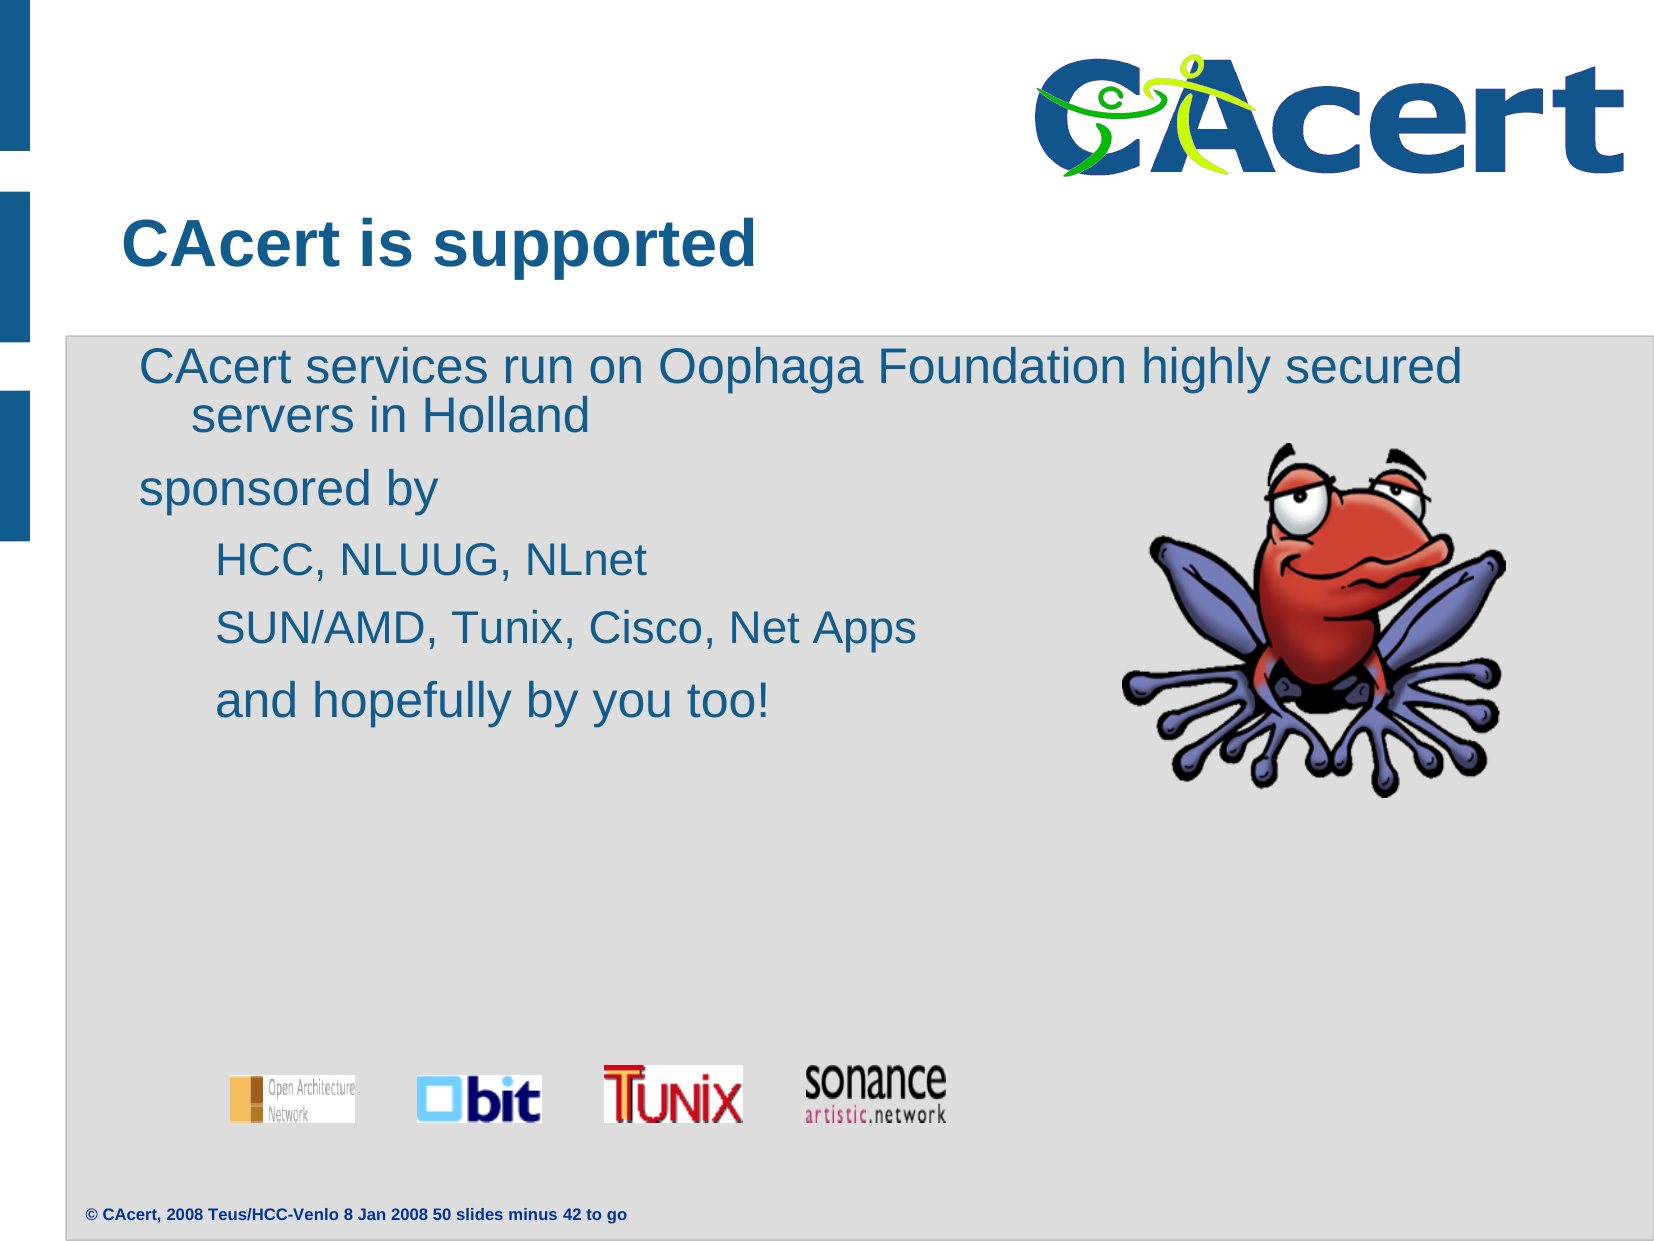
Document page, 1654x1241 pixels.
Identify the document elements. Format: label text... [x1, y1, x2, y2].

picture [806, 1065, 946, 1123]
picture [230, 1075, 355, 1123]
list CAcert services run on Oophaga Foundation highly secured servers in Holland sponsored by HCC, NLUUG, NLnet SUN/AMD, Tunix, Cisco, Net Apps and hopefully by you too! [121, 344, 1596, 1008]
picture [417, 1075, 542, 1123]
picture [604, 1065, 743, 1123]
picture [1122, 443, 1506, 798]
picture [1033, 53, 1625, 178]
title CAcert is supported [121, 184, 1534, 309]
